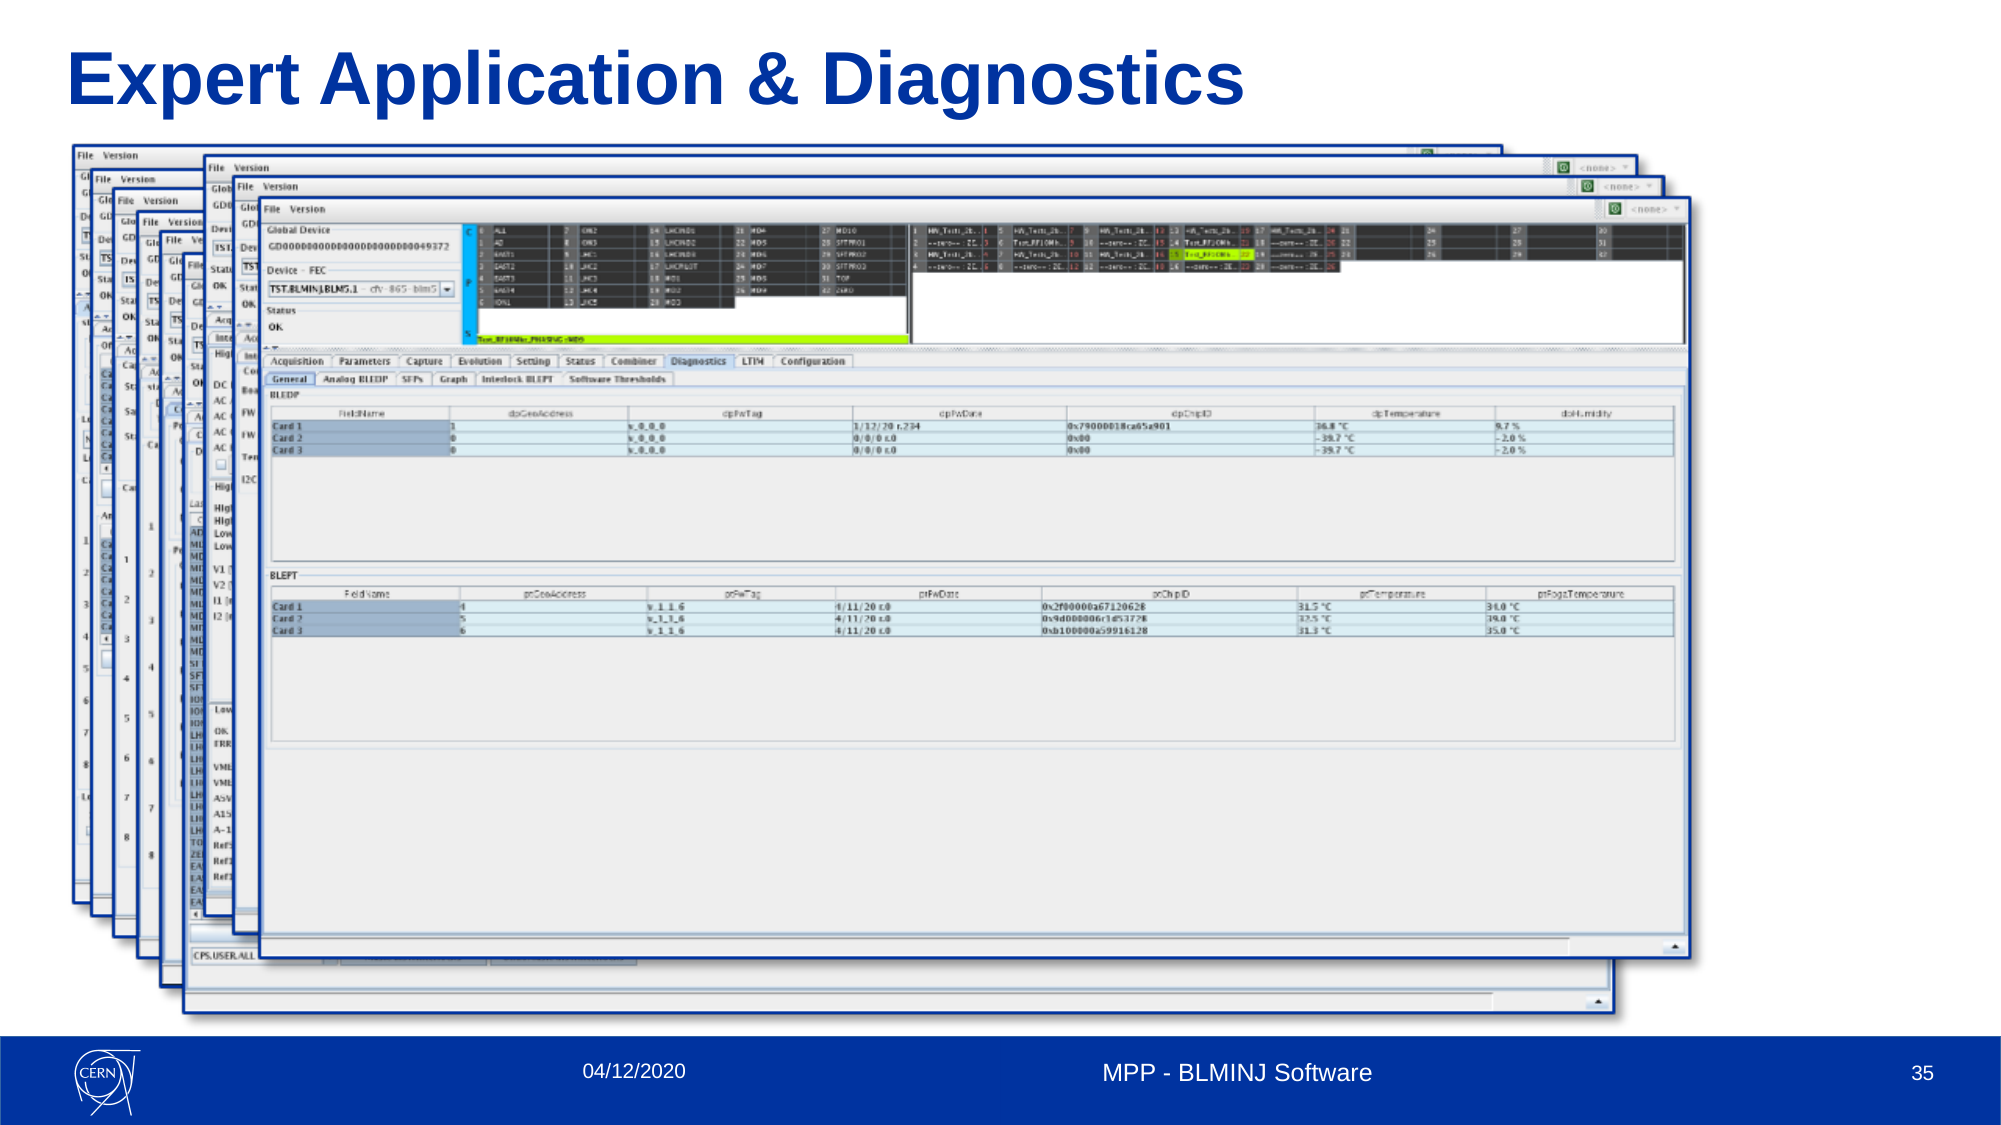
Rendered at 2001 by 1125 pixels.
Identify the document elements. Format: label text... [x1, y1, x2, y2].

picture [1, 1037, 2000, 1125]
slide_number 35 [1822, 1042, 1935, 1103]
footer MPP - BLMINJ Software [698, 1042, 1777, 1103]
picture [66, 138, 1712, 1035]
slide_number 04/12/2020 [571, 1041, 686, 1102]
title Expert Application & Diagnostics [66, 44, 1934, 135]
